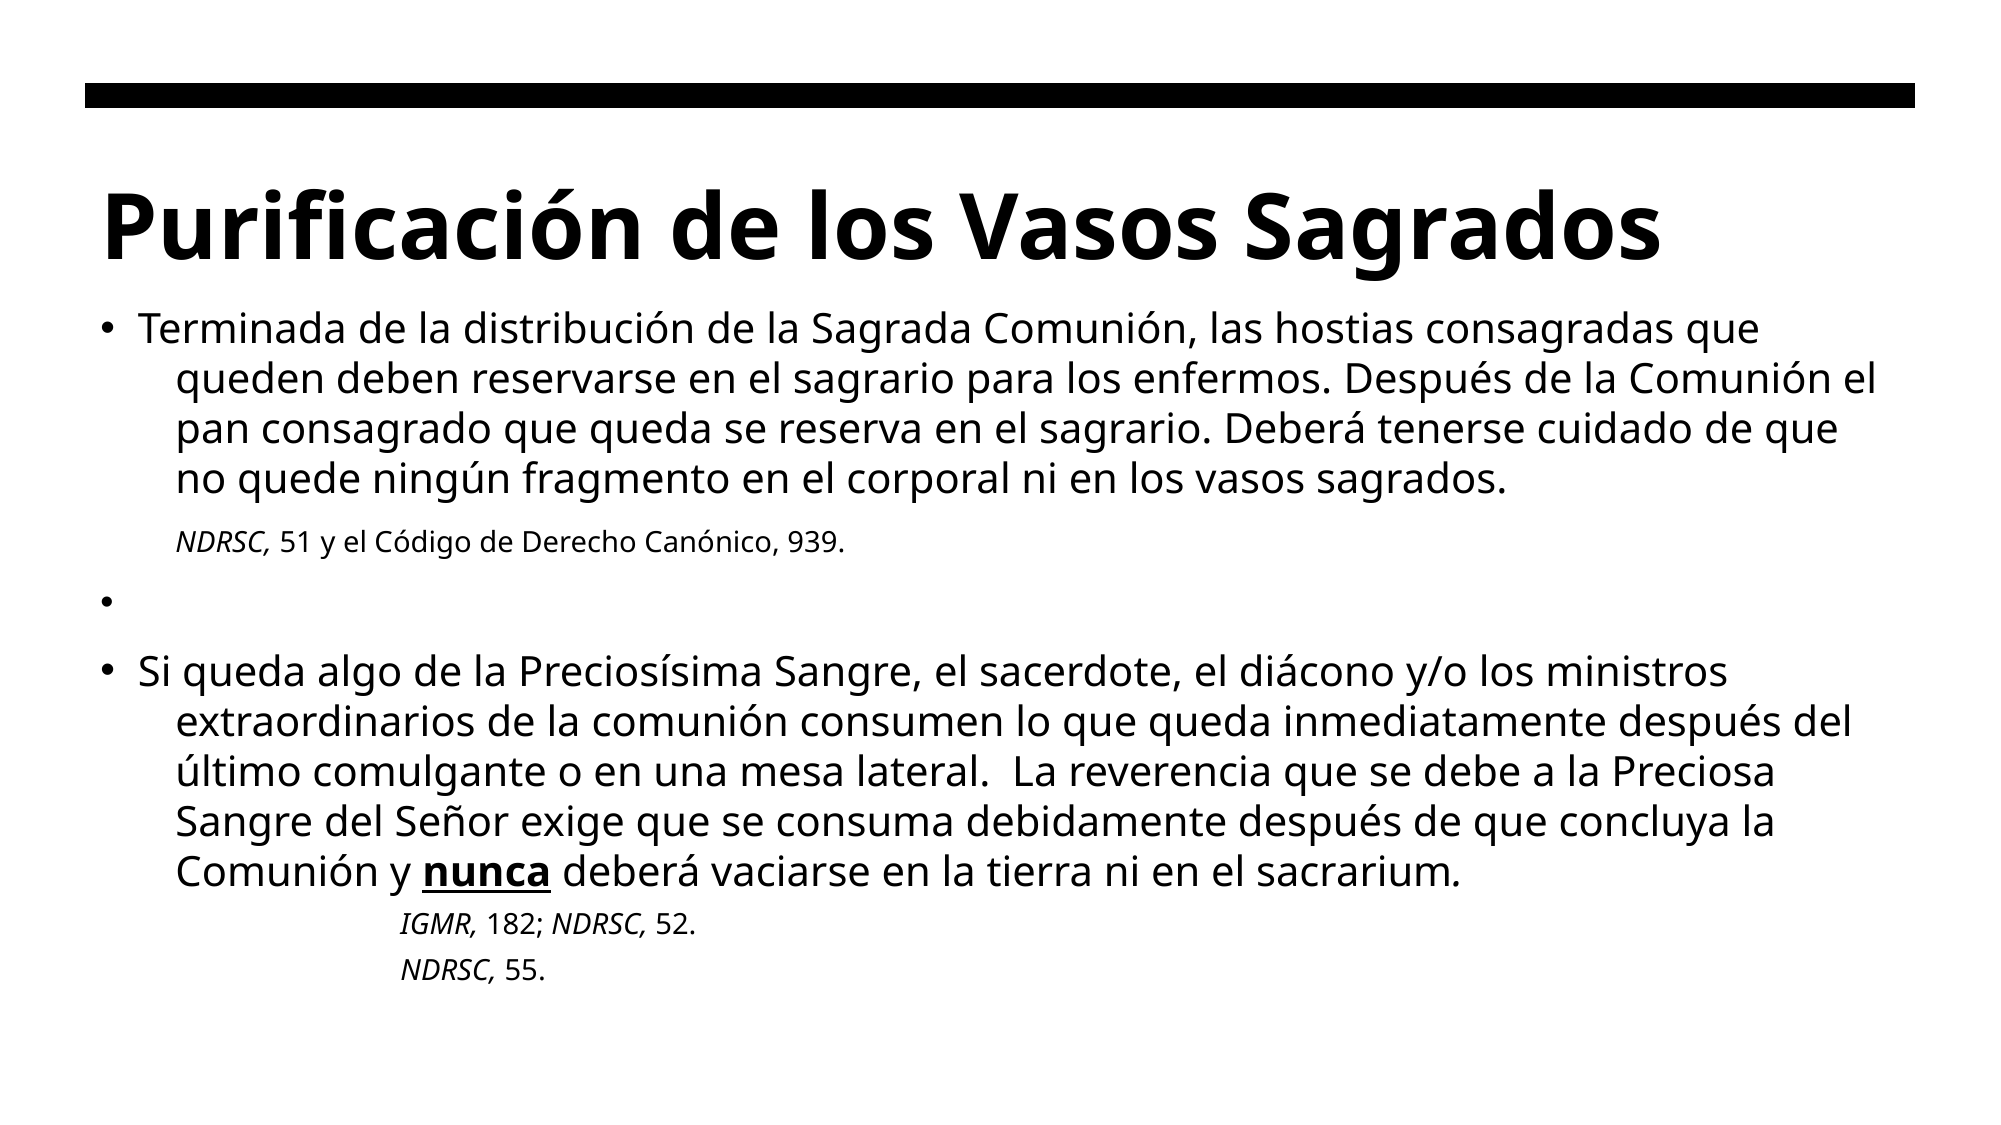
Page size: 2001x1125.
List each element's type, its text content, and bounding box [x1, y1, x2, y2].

list Terminada de la distribución de la Sagrada Comunión, las hostias consagradas que queden deben reservarse en el sagrario para los enfermos. Después de la Comunión el pan consagrado que queda se reserva en el sagrario. Deberá tenerse cuidado de que no quede ningún fragmento en el corporal ni en los vasos sagrados. NDRSC, 51 y el Código de Derecho Canónico, 939. Si queda algo de la Preciosísima Sangre, el sacerdote, el diácono y/o los ministros extraordinarios de la comunión consumen lo que queda inmediatamente después del último comulgante o en una mesa lateral. La reverencia que se debe a la Preciosa Sangre del Señor exige que se consuma debidamente después de que concluya la Comunión y nunca deberá vaciarse en la tierra ni en el sacrarium. IGMR, 182; NDRSC, 52. NDRSC, 55. [85, 294, 1916, 1041]
title Purificación de los Vasos Sagrados [85, 160, 1916, 294]
